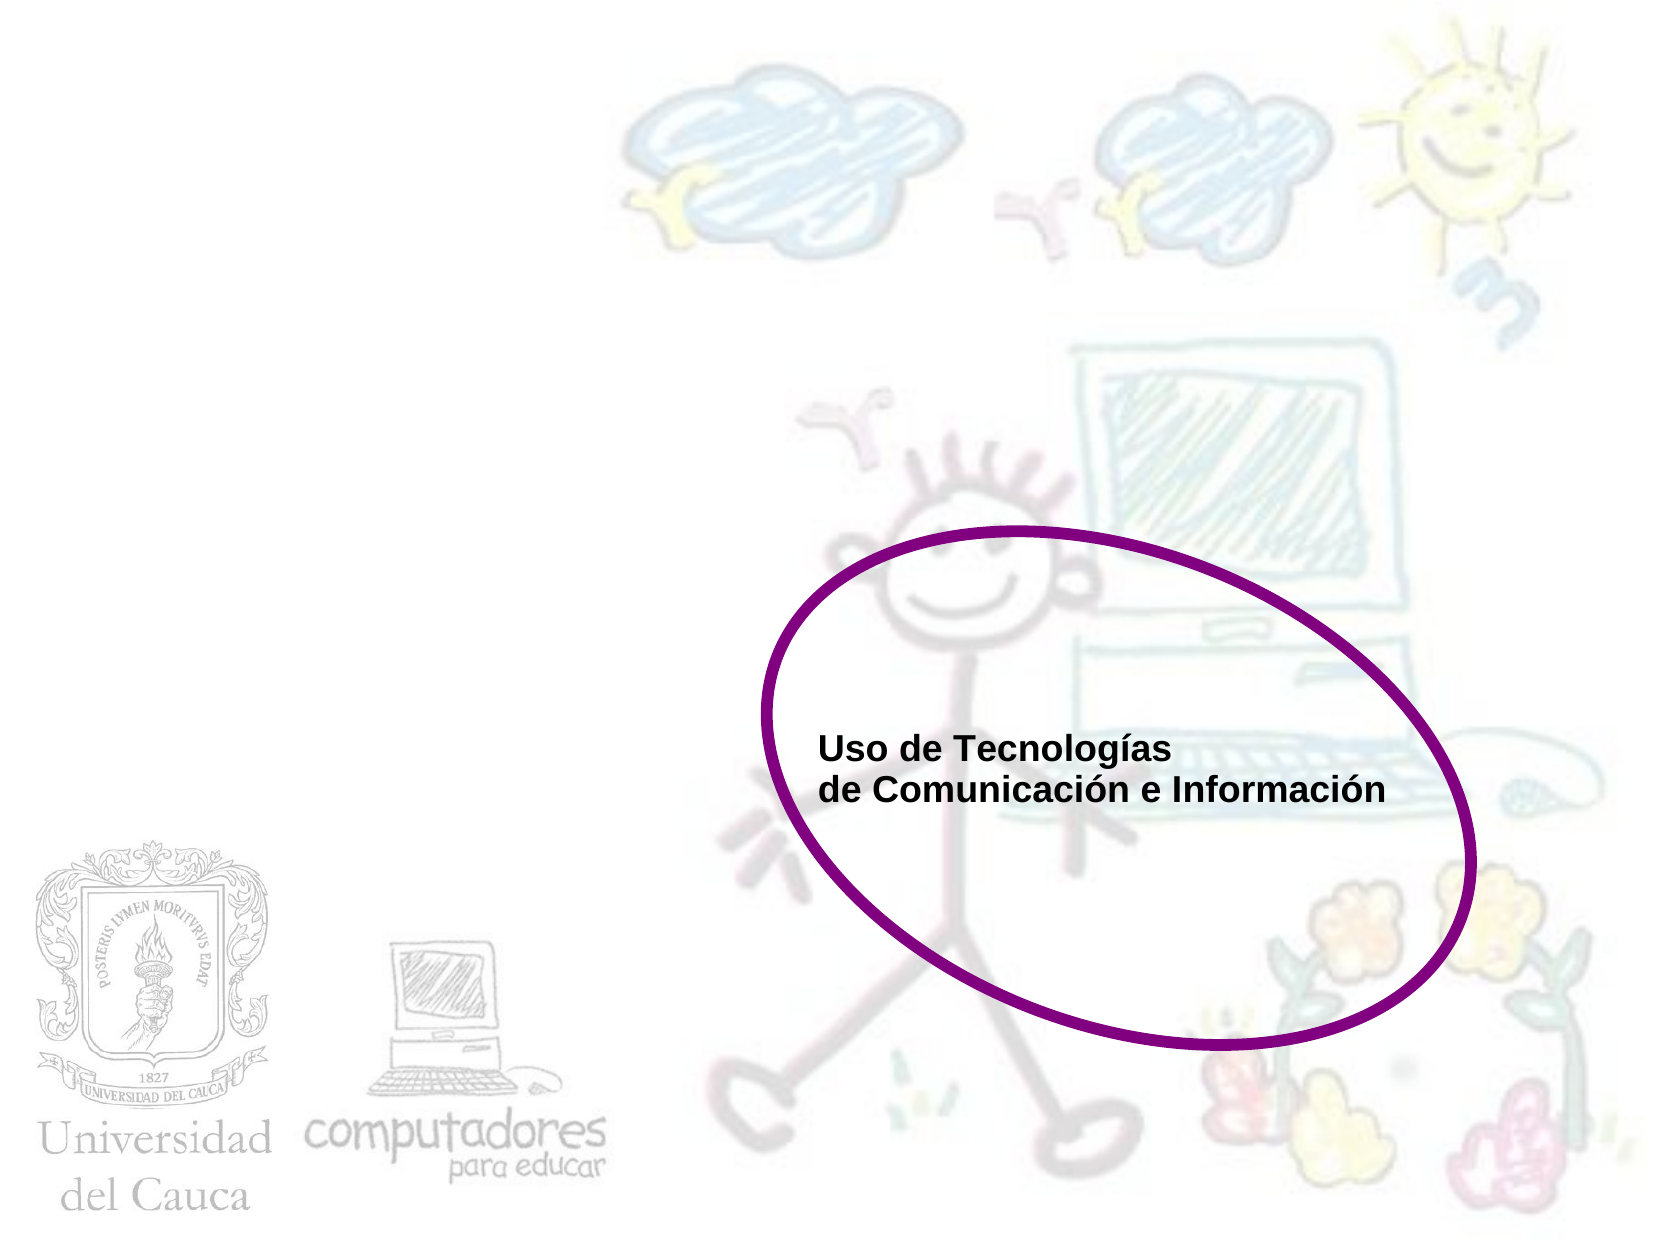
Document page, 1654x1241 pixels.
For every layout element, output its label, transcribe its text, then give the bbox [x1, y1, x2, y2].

picture [283, 1, 1648, 1241]
picture [35, 839, 272, 1211]
text_box Uso de Tecnologías de Comunicación e Información [803, 719, 1403, 821]
